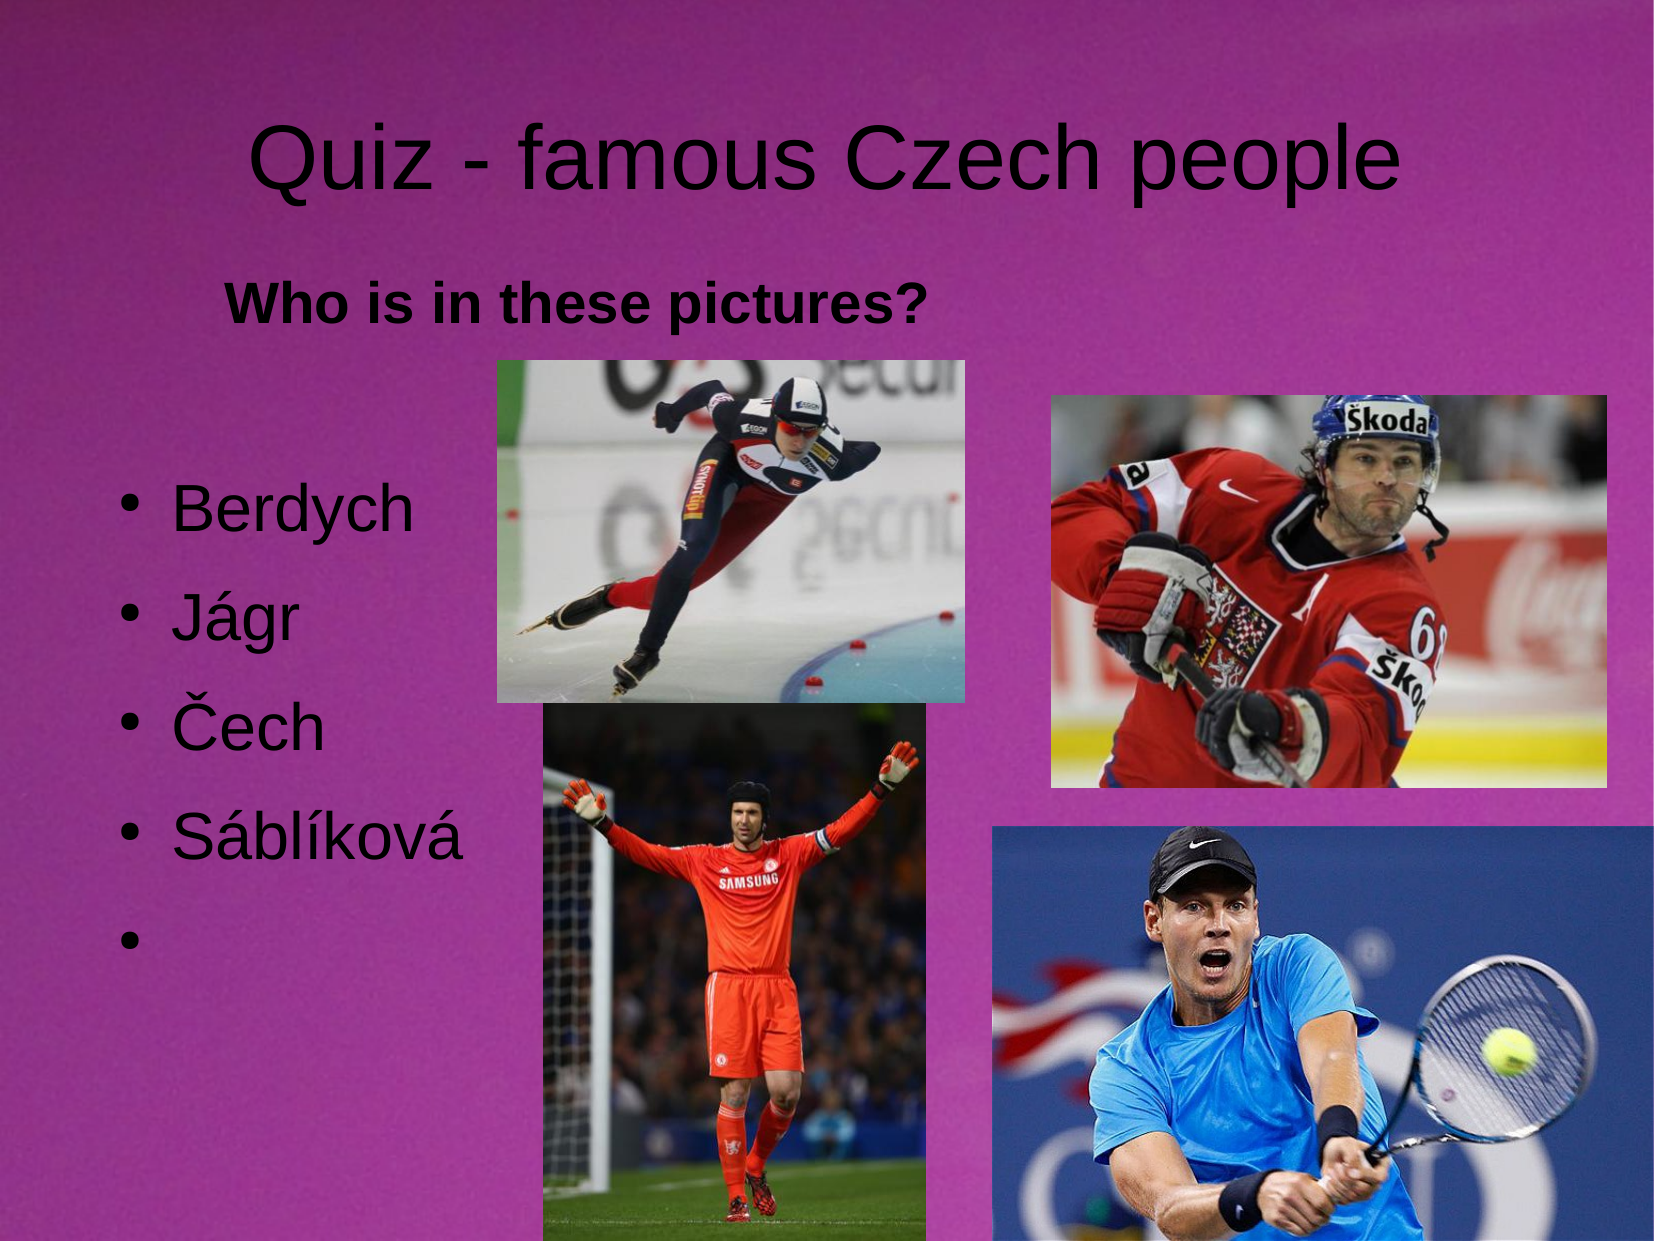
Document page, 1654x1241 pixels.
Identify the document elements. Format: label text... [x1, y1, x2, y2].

picture [0, 0, 1654, 1241]
list Who is in these pictures? Berdych Jágr Čech Sáblíková [82, 265, 1538, 1010]
title Quiz - famous Czech people [82, 49, 1571, 257]
